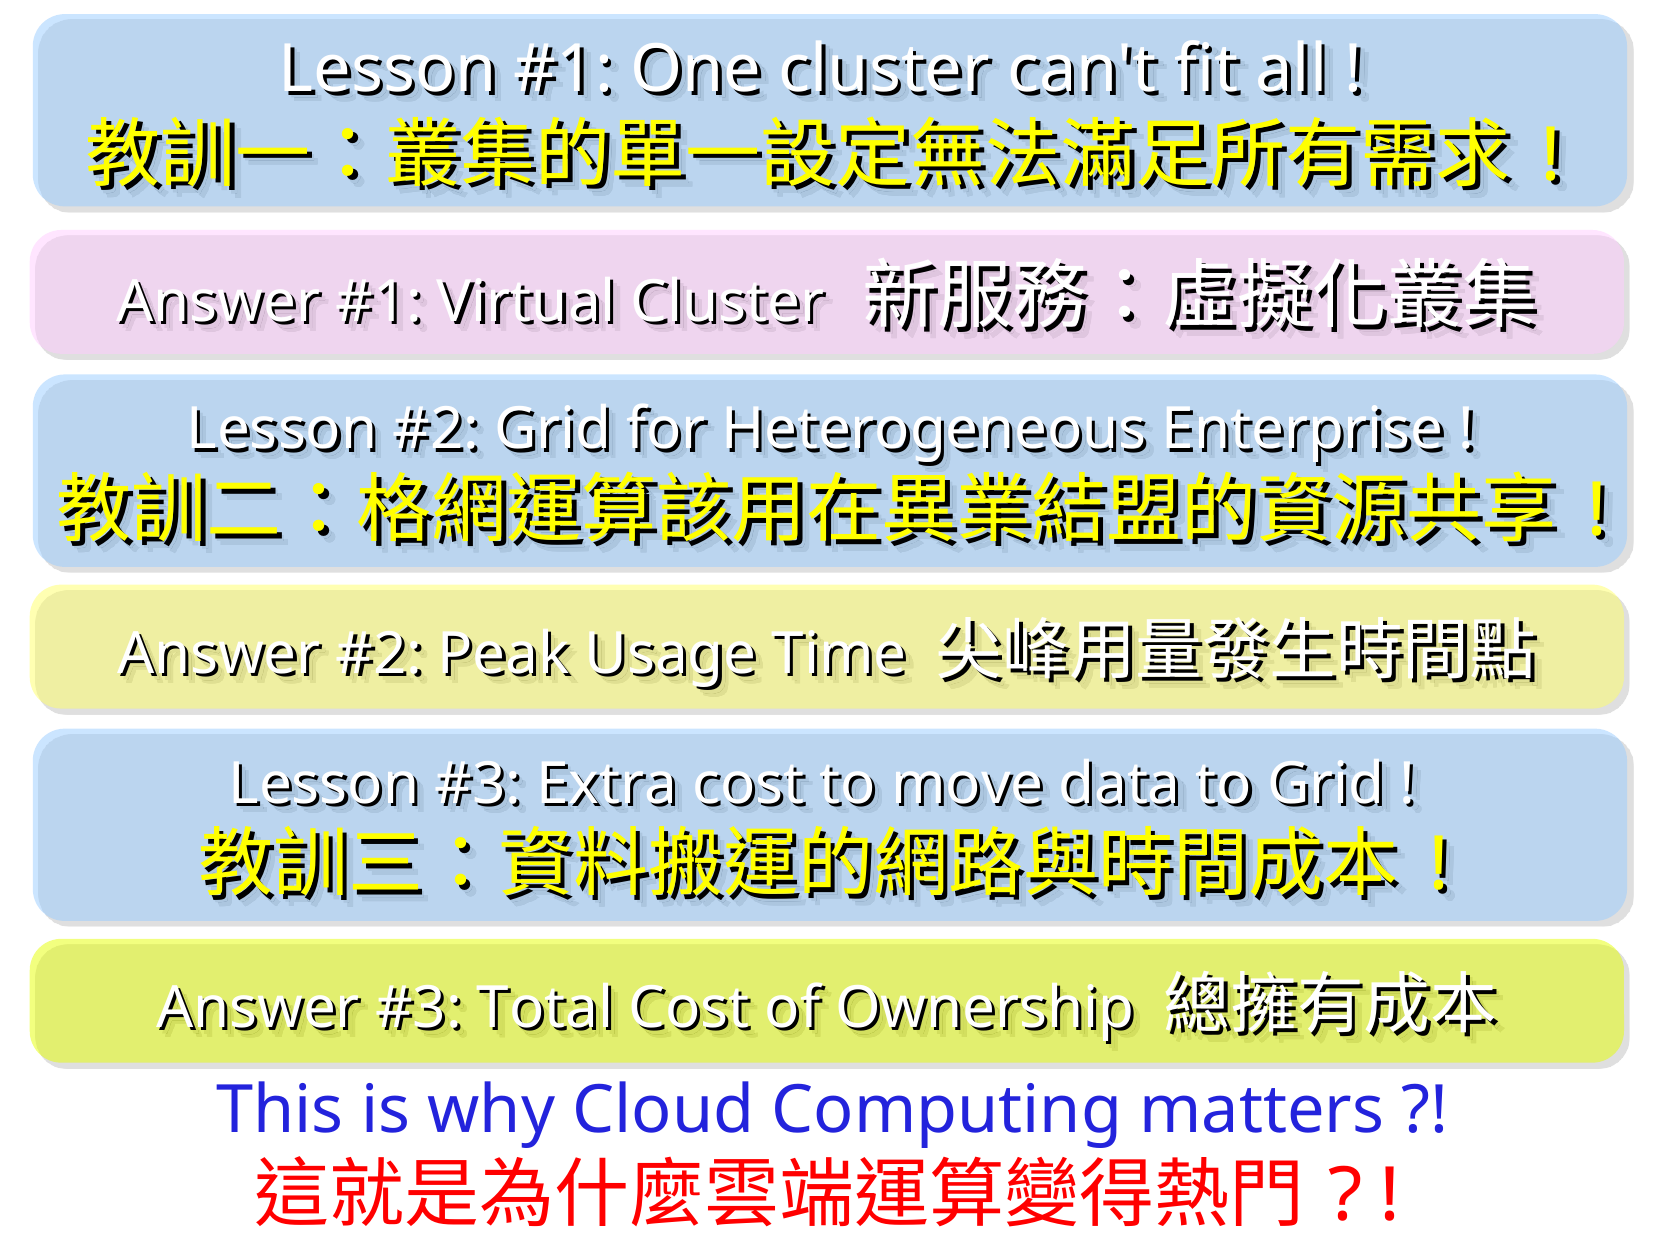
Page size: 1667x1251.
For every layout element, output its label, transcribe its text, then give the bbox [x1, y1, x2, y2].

text_box Answer #1: Virtual Cluster 新服務：虛擬化叢集 [29, 229, 1625, 354]
text_box This is why Cloud Computing matters ?! 這就是為什麼雲端運算變得熱門?! [0, 1058, 1667, 1244]
text_box Lesson #3: Extra cost to move data to Grid ! 教訓三：資料搬運的網路與時間成本! [32, 728, 1628, 921]
text_box Lesson #2: Grid for Heterogeneous Enterprise ! 教訓二：格網運算該用在異業結盟的資源共享! [32, 374, 1628, 567]
text_box Lesson #1: One cluster can't fit all ! 教訓一：叢集的單一設定無法滿足所有需求! [32, 14, 1628, 207]
text_box Answer #2: Peak Usage Time 尖峰用量發生時間點 [29, 584, 1625, 709]
text_box Answer #3: Total Cost of Ownership 總擁有成本 [29, 938, 1625, 1058]
